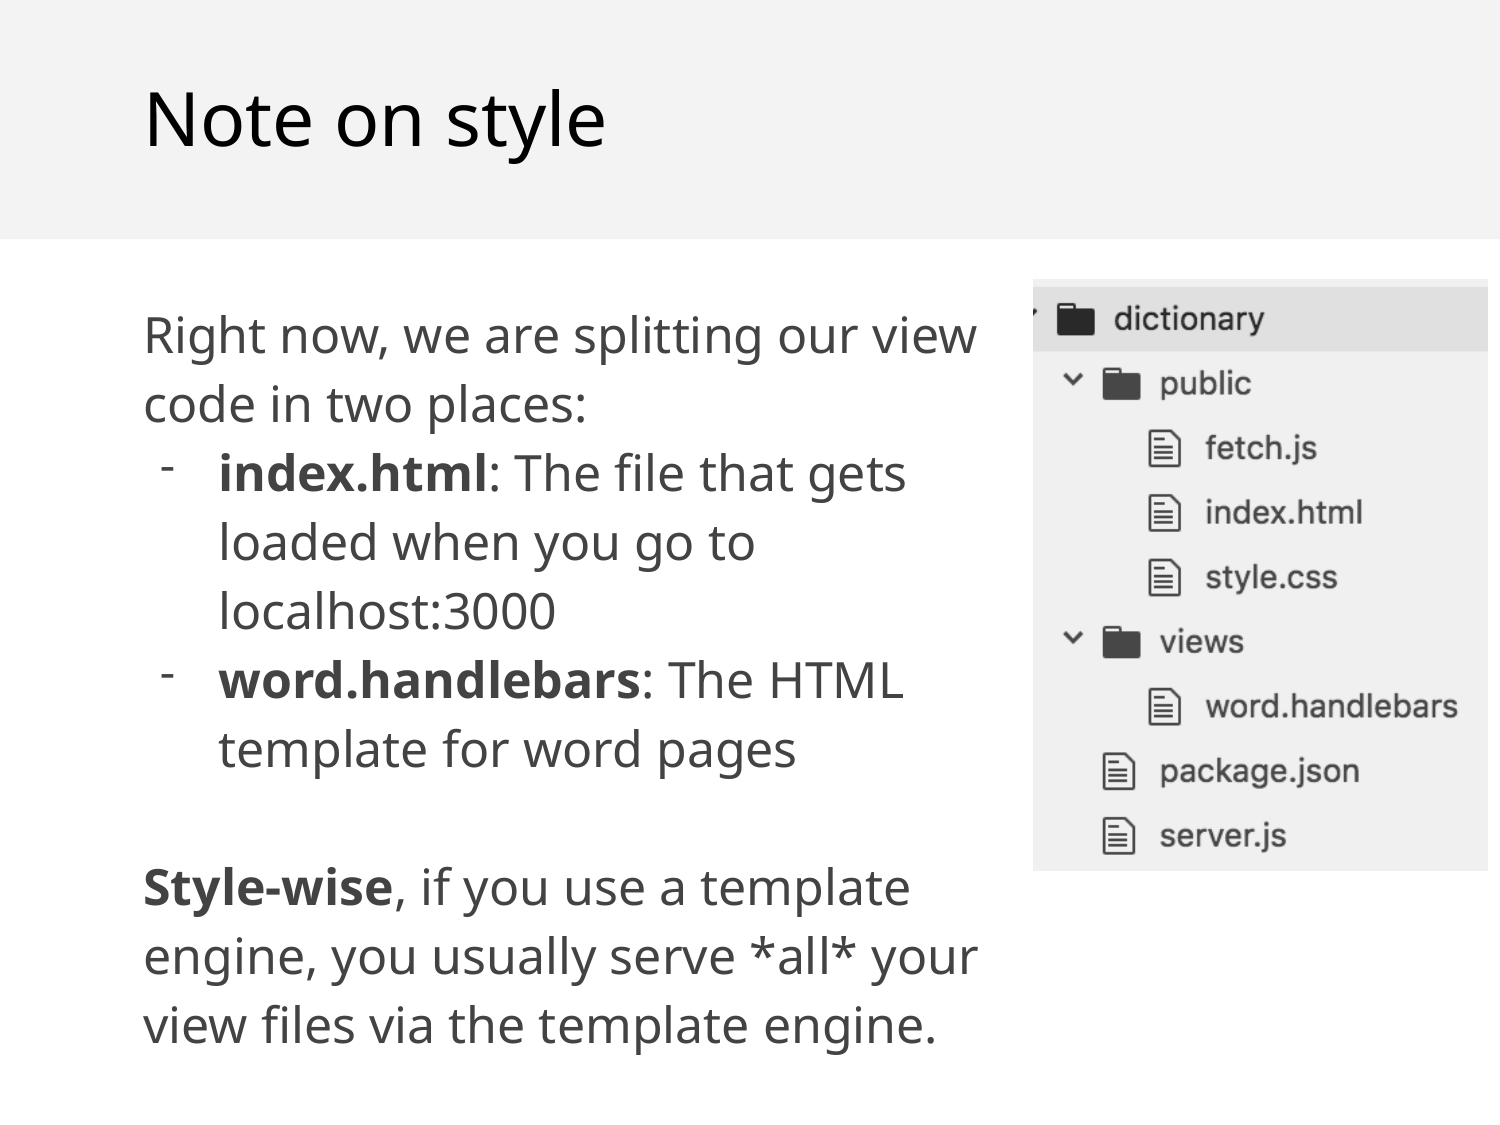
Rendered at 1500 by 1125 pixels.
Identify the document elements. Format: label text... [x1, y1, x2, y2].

picture [1033, 279, 1488, 871]
title Note on style [128, 56, 1372, 183]
list Right now, we are splitting our view code in two places: index.html: The file that gets loaded when you go to localhost:3000 word.handlebars: The HTML template for word pages Style-wise, if you use a template engine, you usually serve *all* your view files via the template engine. [128, 279, 1004, 1027]
